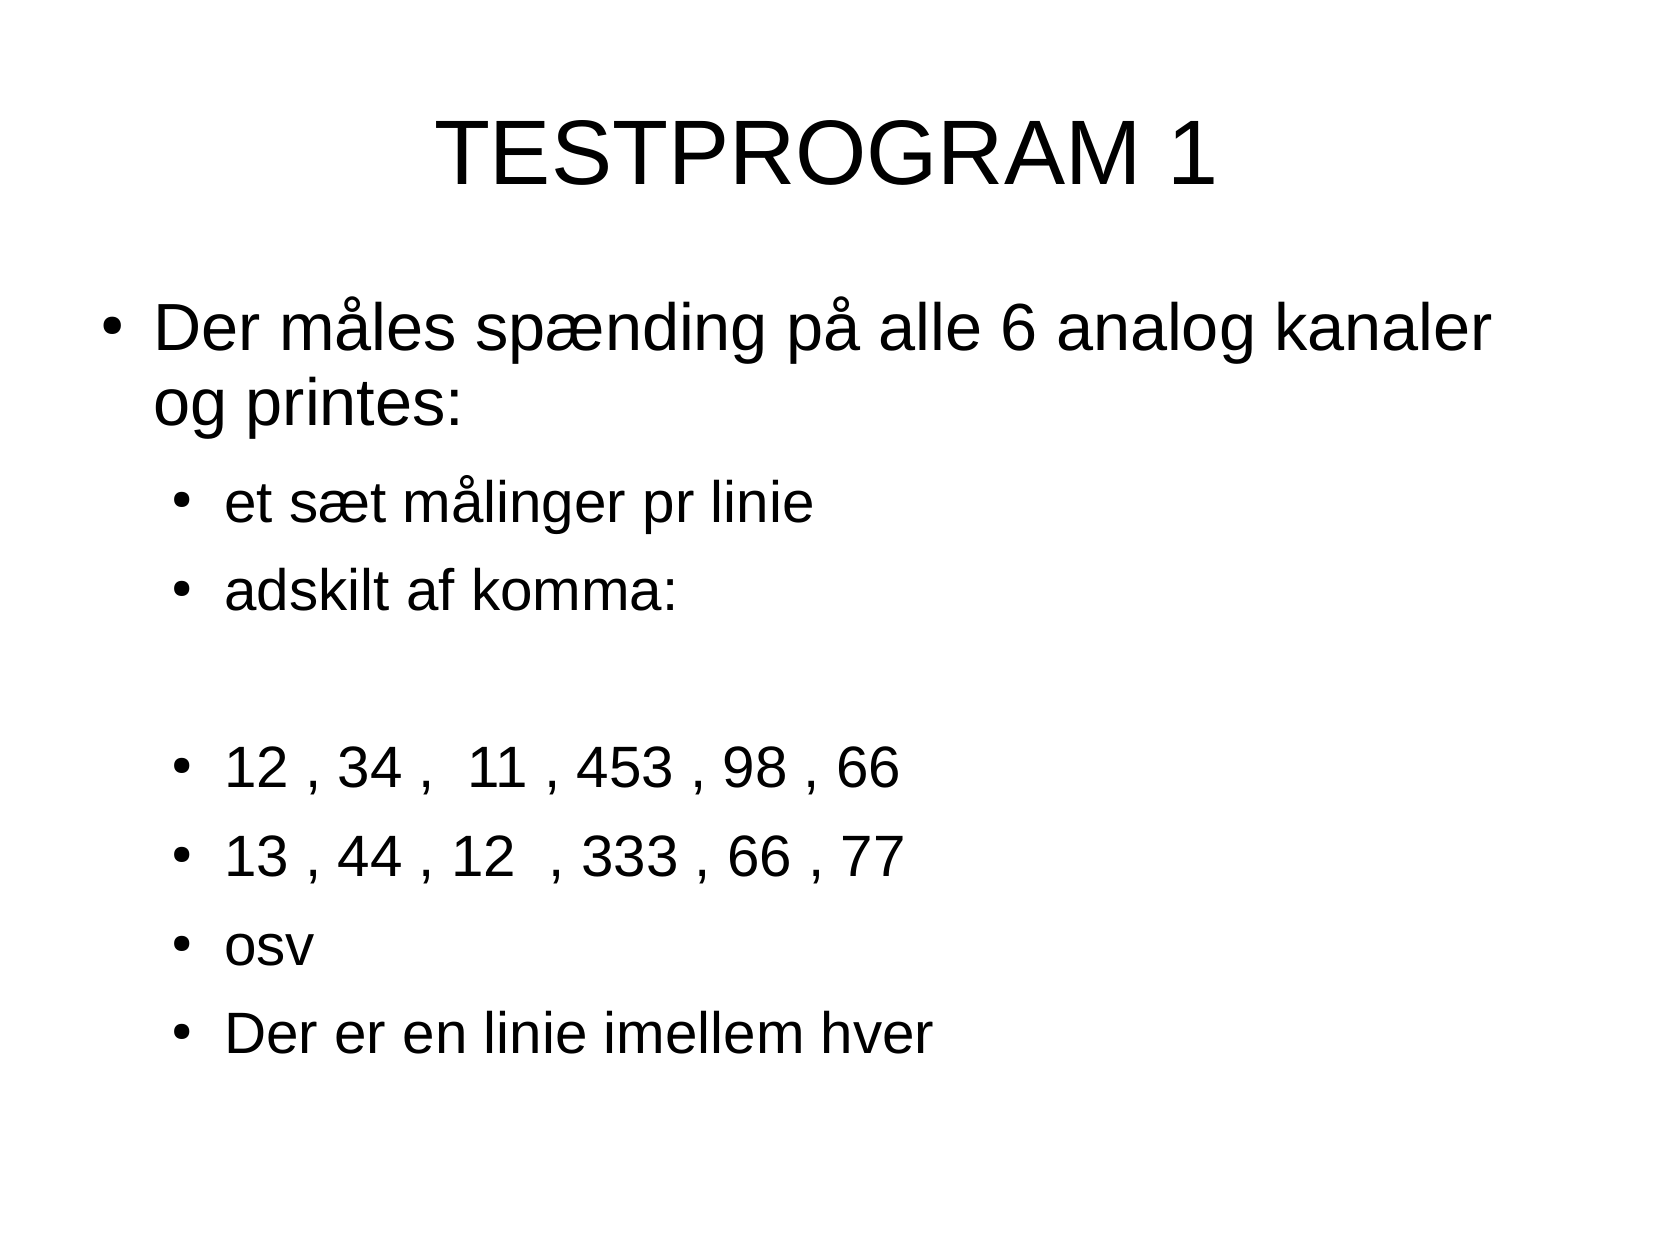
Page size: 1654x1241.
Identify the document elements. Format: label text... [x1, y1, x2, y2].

list Der måles spænding på alle 6 analog kanaler og printes: et sæt målinger pr linie adskilt af komma: 12 , 34 , 11 , 453 , 98 , 66 13 , 44 , 12 , 333 , 66 , 77 osv Der er en linie imellem hver [82, 290, 1571, 1109]
title TESTPROGRAM 1 [82, 49, 1571, 257]
